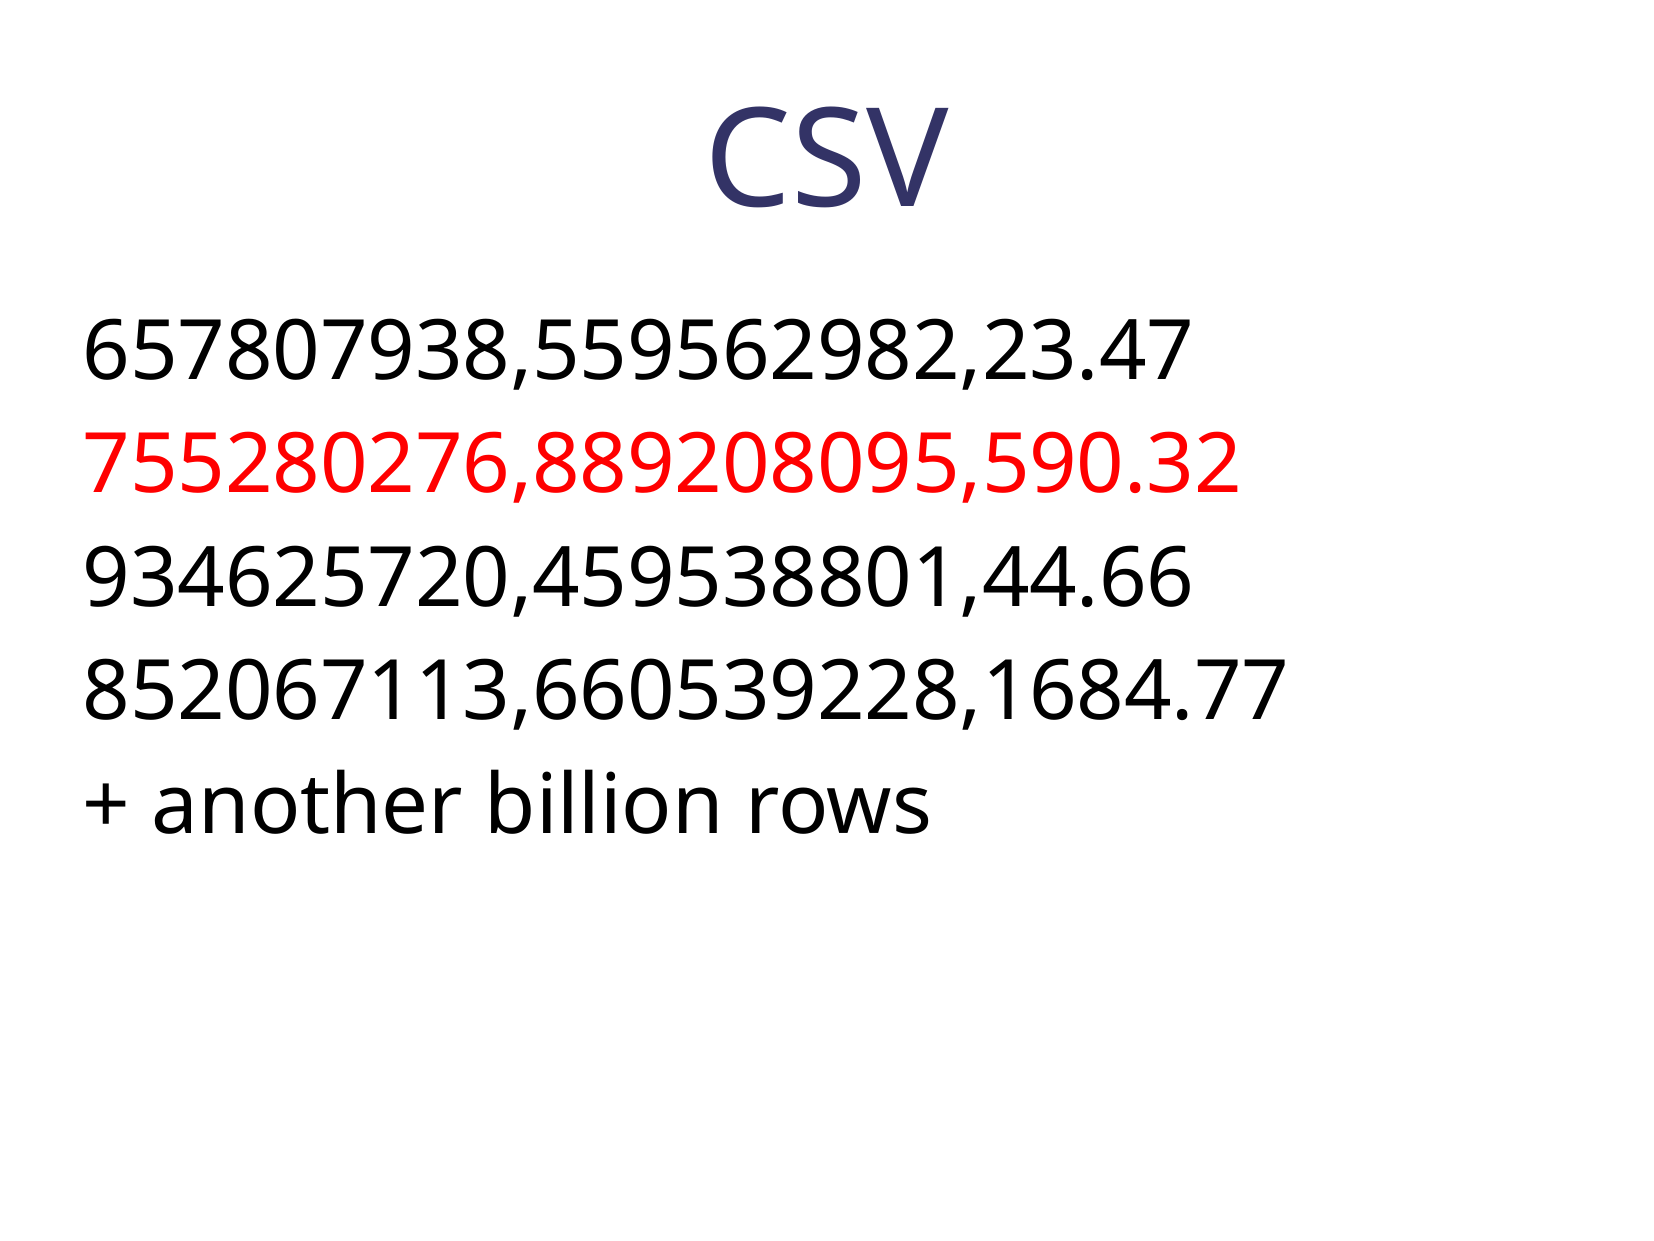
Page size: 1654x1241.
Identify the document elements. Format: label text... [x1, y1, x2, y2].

title CSV [82, 56, 1571, 250]
subtitle 657807938,559562982,23.47 755280276,889208095,590.32 934625720,459538801,44.66 852067113,660539228,1684.77 + another billion rows [82, 290, 1571, 798]
